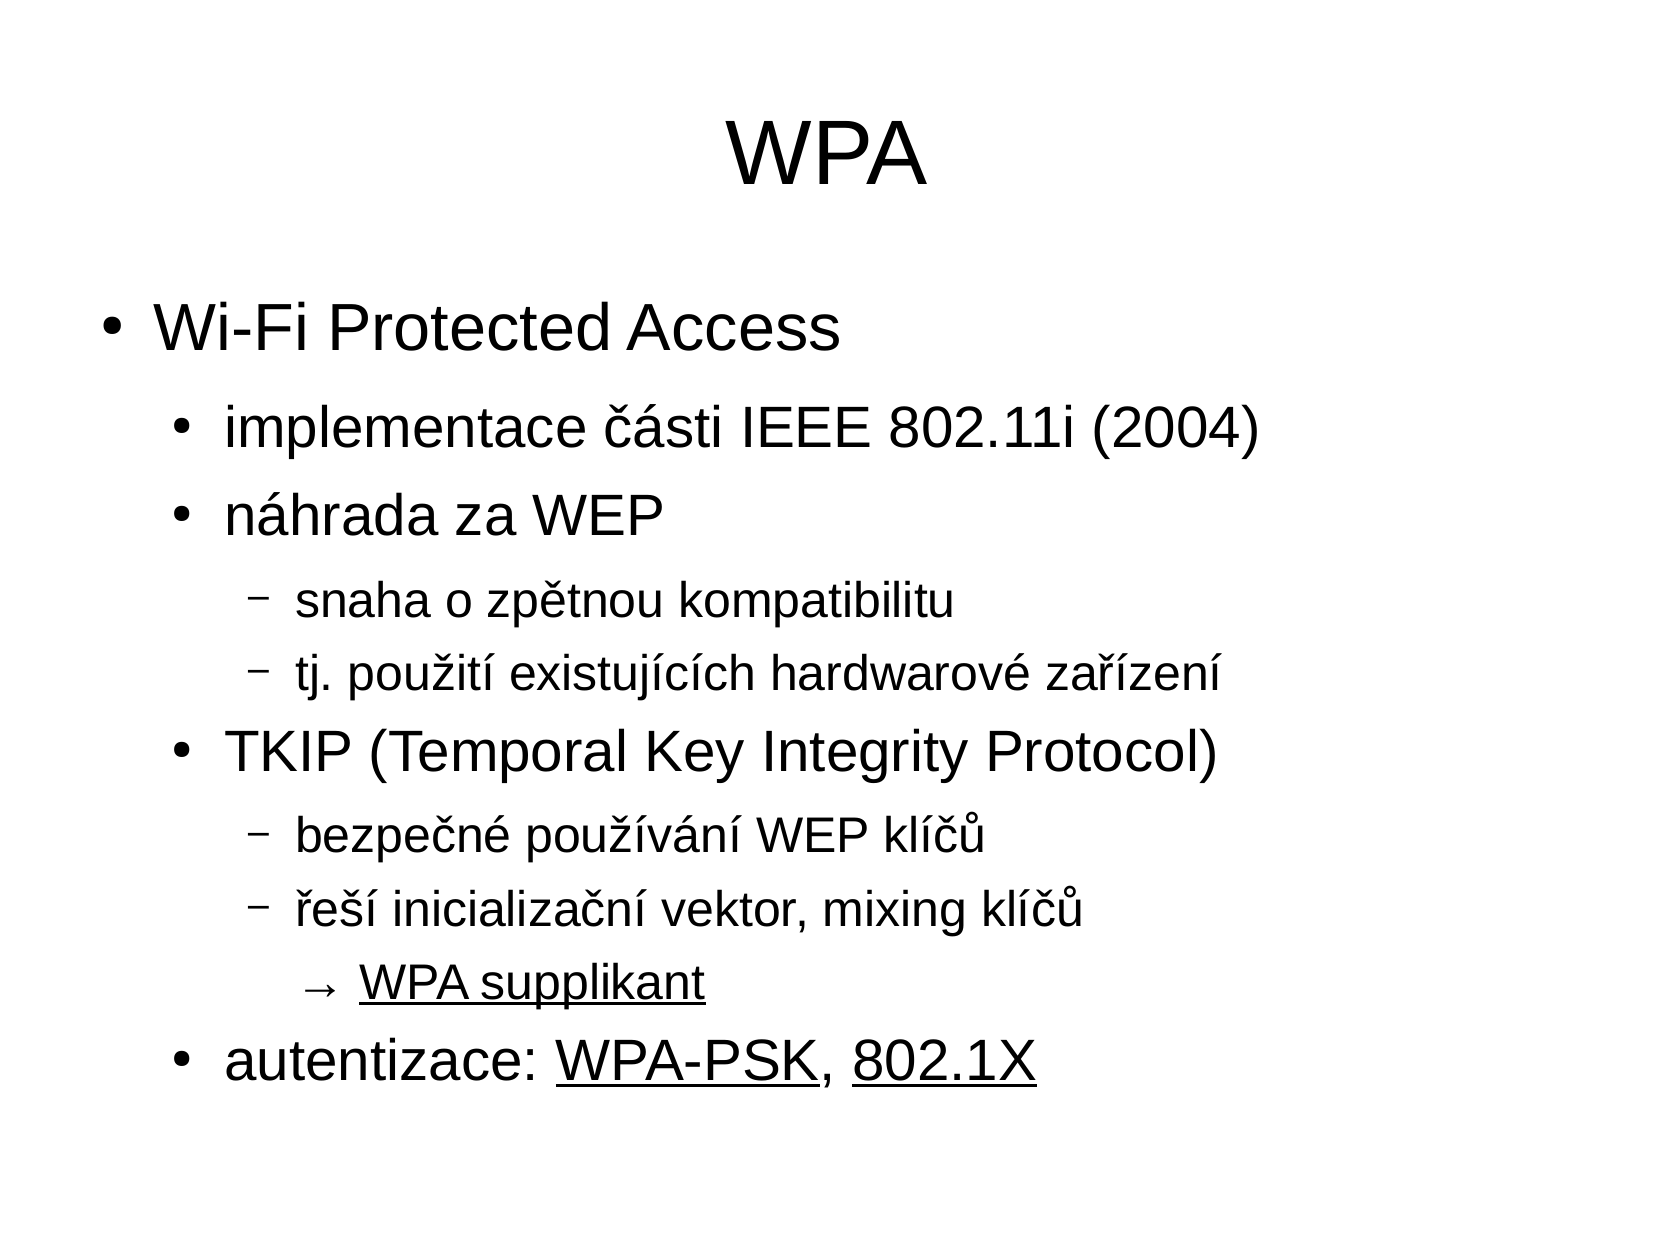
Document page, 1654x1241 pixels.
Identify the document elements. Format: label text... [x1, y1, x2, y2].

title WPA [82, 49, 1571, 257]
list Wi-Fi Protected Access implementace části IEEE 802.11i (2004) náhrada za WEP snaha o zpětnou kompatibilitu tj. použití existujících hardwarové zařízení TKIP (Temporal Key Integrity Protocol) bezpečné používání WEP klíčů řeší inicializační vektor, mixing klíčů → WPA supplikant autentizace: WPA-PSK, 802.1X [82, 290, 1571, 1109]
